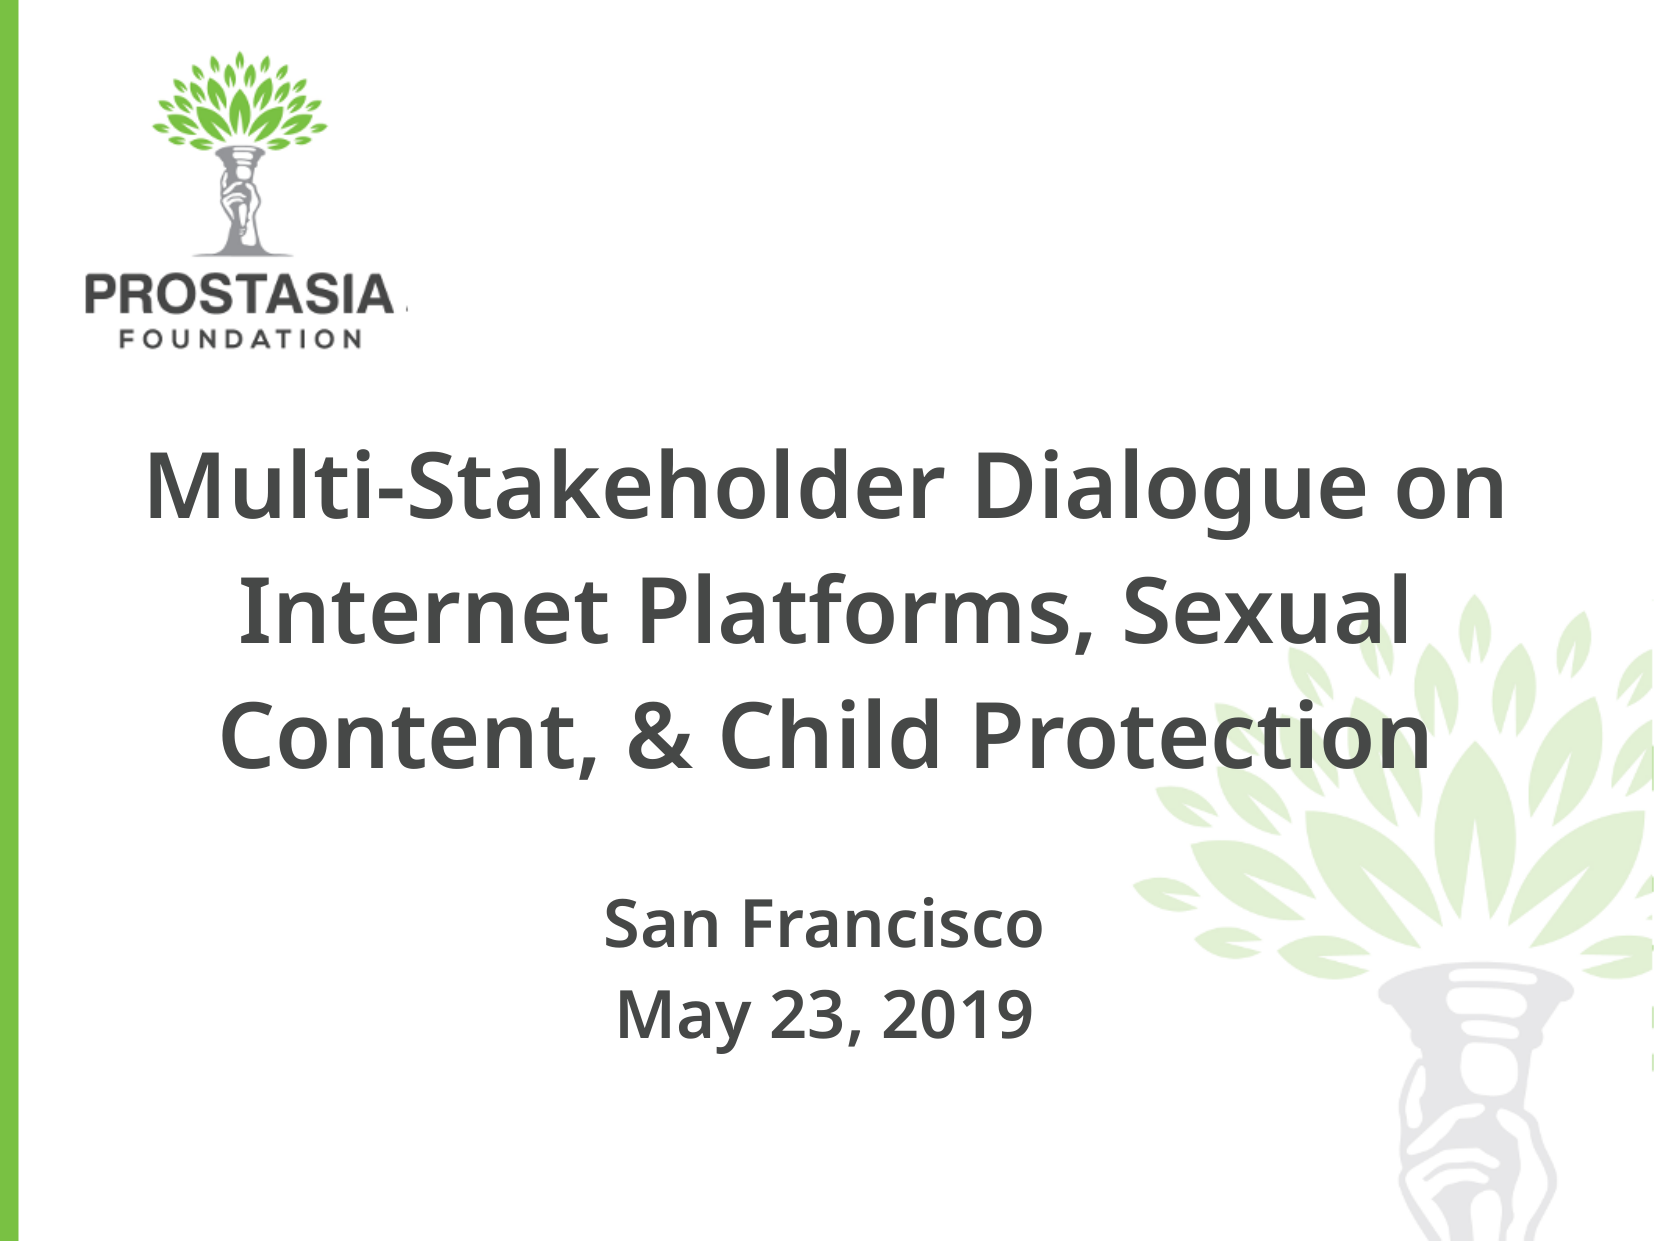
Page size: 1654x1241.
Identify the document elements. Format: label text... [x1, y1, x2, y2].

title Multi-Stakeholder Dialogue on Internet Platforms, Sexual Content, & Child Protection [82, 420, 1571, 796]
subtitle San Francisco May 23, 2019 [270, 750, 1381, 1186]
picture [0, 0, 1654, 1241]
